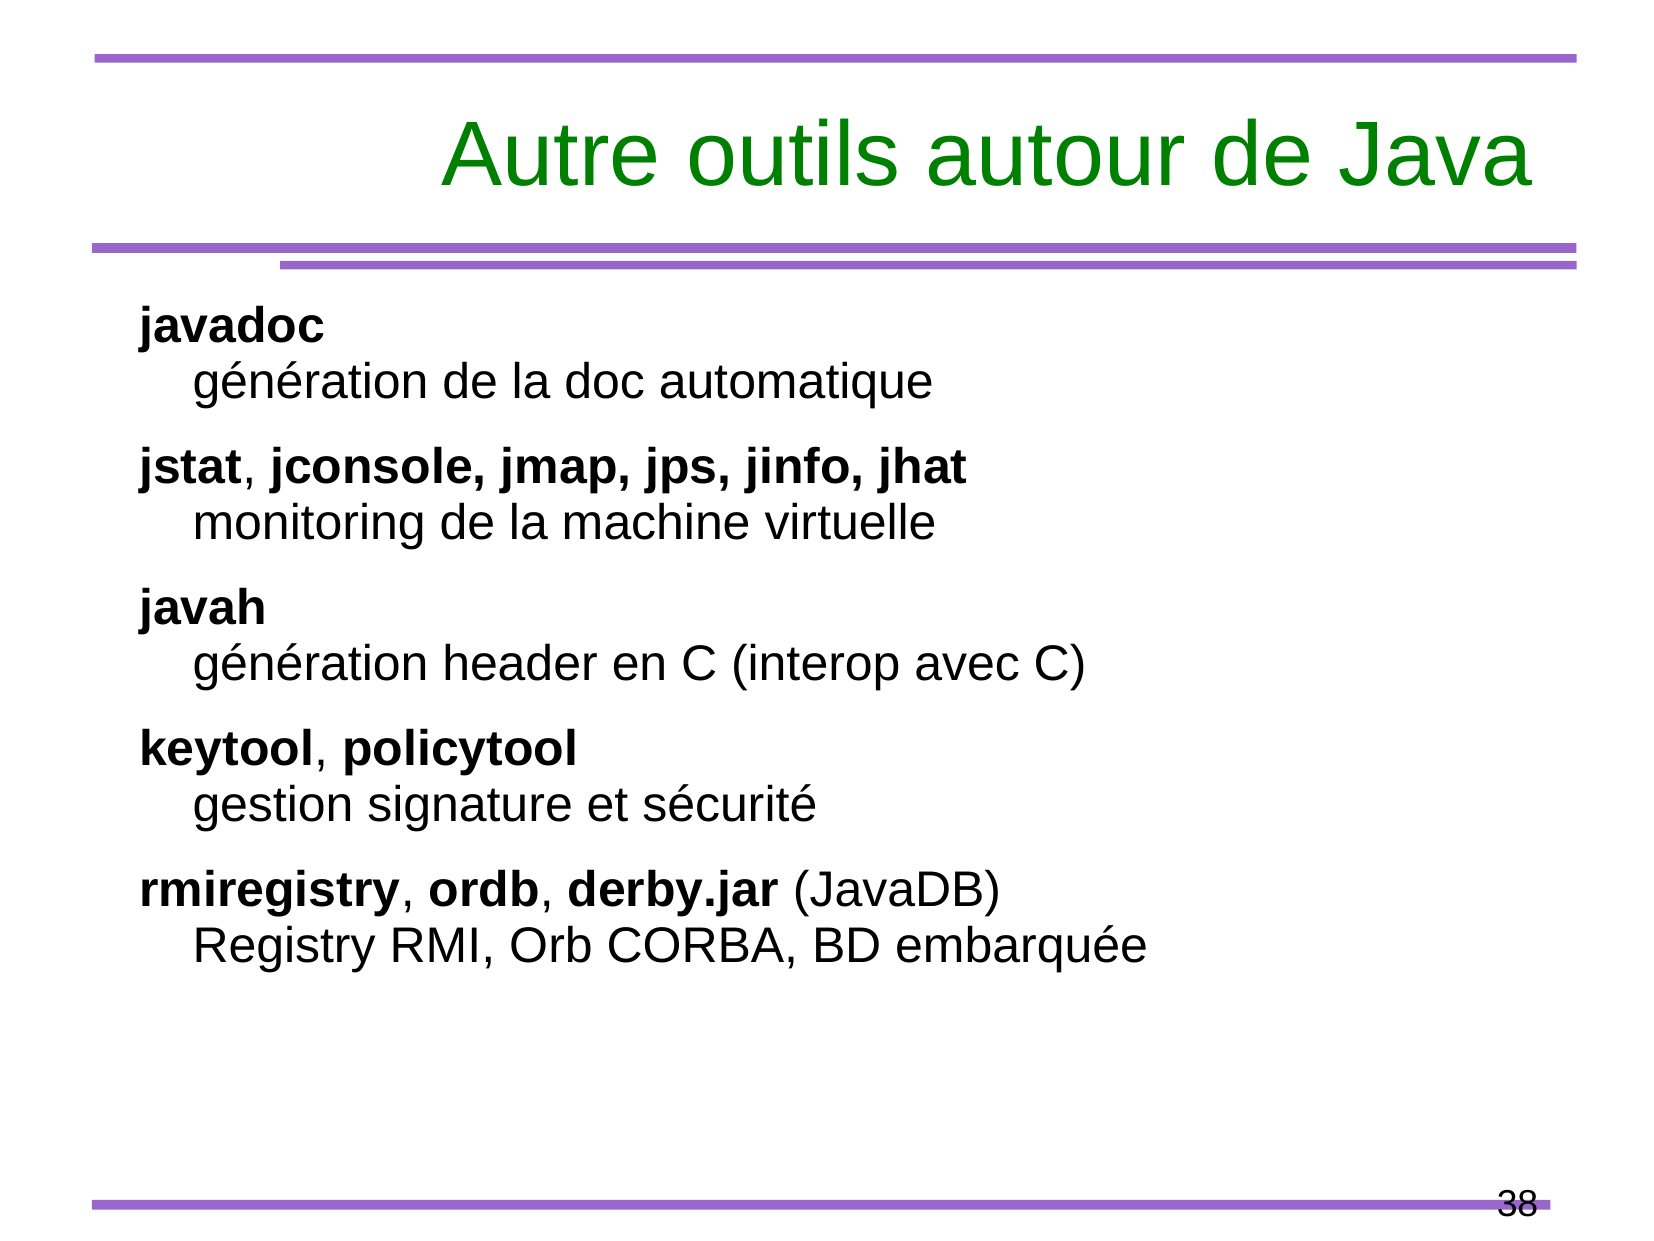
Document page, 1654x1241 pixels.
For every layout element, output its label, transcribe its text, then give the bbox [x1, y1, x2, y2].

list javadoc génération de la doc automatique jstat, jconsole, jmap, jps, jinfo, jhat monitoring de la machine virtuelle javah génération header en C (interop avec C) keytool, policytool gestion signature et sécurité rmiregistry, ordb, derby.jar (JavaDB) Registry RMI, Orb CORBA, BD embarquée [121, 297, 1534, 1194]
title Autre outils autour de Java [121, 49, 1534, 257]
